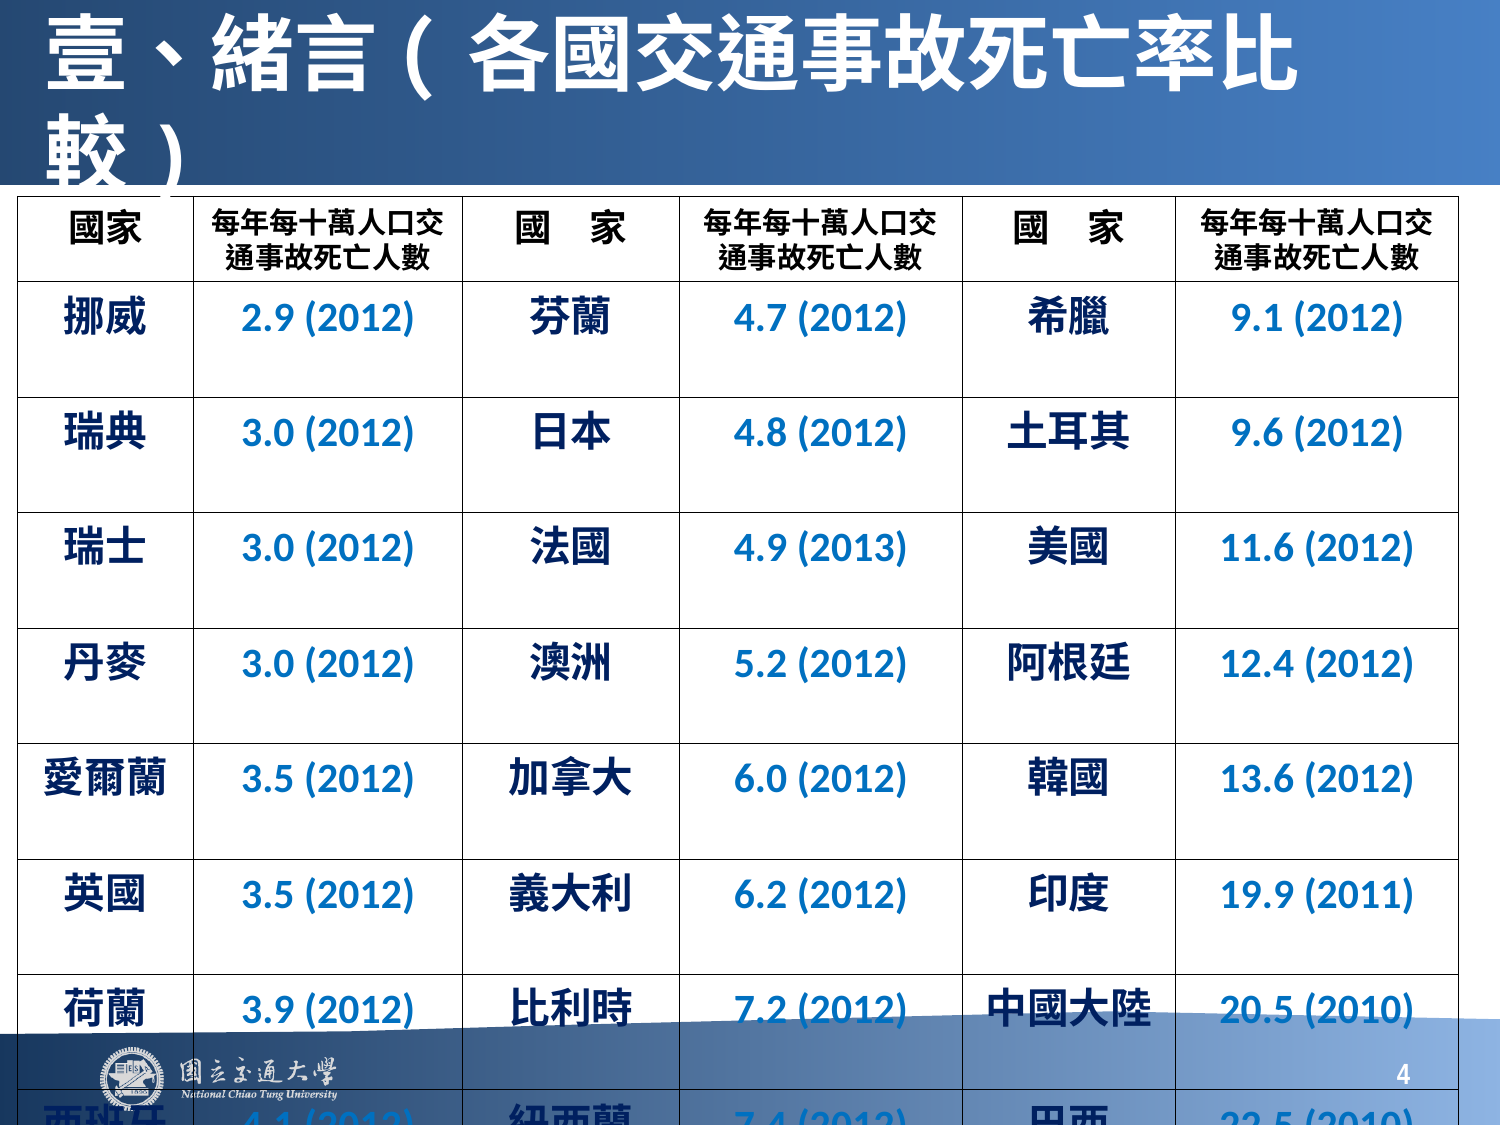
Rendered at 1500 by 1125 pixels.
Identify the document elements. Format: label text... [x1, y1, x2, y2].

table_cell 3.9 (2012) [194, 975, 462, 1089]
table_header 國家 [18, 197, 193, 281]
table_cell 法國 [463, 513, 679, 628]
table_cell 11.6 (2012) [1176, 513, 1458, 628]
table_cell 9.6 (2012) [1176, 398, 1458, 512]
table_header 每年每十萬人口交通事故死亡人數 [680, 197, 962, 281]
table_header 每年每十萬人口交通事故死亡人數 [194, 197, 462, 281]
table_cell 加拿大 [463, 744, 679, 859]
table_cell 22.5 (2010) [1176, 1090, 1458, 1125]
table_cell 3.0 (2012) [194, 629, 462, 743]
table_cell 19.9 (2011) [1176, 860, 1458, 974]
table_cell 9.1 (2012) [1176, 282, 1458, 397]
table_cell 瑞士 [18, 513, 193, 628]
title 壹、緒言(各國交通事故死亡率比較) [29, 30, 1426, 171]
table_cell 土耳其 [963, 398, 1175, 512]
table_cell 荷蘭 [18, 975, 193, 1089]
table_cell 4.1 (2012) [194, 1090, 462, 1125]
table_cell 12.4 (2012) [1176, 629, 1458, 743]
table_cell 愛爾蘭 [18, 744, 193, 859]
table_cell 西班牙 [138, 1110, 152, 1120]
table_cell 中國大陸 [963, 975, 1175, 1089]
table_header 每年每十萬人口交通事故死亡人數 [1176, 197, 1458, 281]
table_cell 巴西 [963, 1090, 1175, 1125]
table_cell 阿根廷 [963, 629, 1175, 743]
table_header 國 家 [963, 197, 1175, 281]
table_cell 瑞典 [18, 398, 193, 512]
table_cell 英國 [18, 860, 193, 974]
table_cell 紐西蘭 [463, 1090, 679, 1125]
table_cell 芬蘭 [463, 282, 679, 397]
text_box <number> [1074, 1042, 1426, 1103]
table_cell 3.0 (2012) [194, 513, 462, 628]
table_cell 巴西 [1037, 1111, 1045, 1120]
table_cell 2.9 (2012) [194, 282, 462, 397]
table_cell 韓國 [963, 744, 1175, 859]
table_cell 7.4 (2012) [680, 1090, 962, 1125]
table_cell 巴西 [1050, 1111, 1058, 1120]
table_cell 4.7 (2012) [680, 282, 962, 397]
table_cell 西班牙 [18, 1090, 193, 1125]
table_cell 4.9 (2013) [680, 513, 962, 628]
table_cell 7.2 (2012) [680, 975, 962, 1089]
table_cell 6.2 (2012) [680, 860, 962, 974]
table_cell 澳洲 [463, 629, 679, 743]
table_cell 3.5 (2012) [194, 860, 462, 974]
table_cell 美國 [963, 513, 1175, 628]
table_cell 日本 [463, 398, 679, 512]
table_cell 5.2 (2012) [680, 629, 962, 743]
table_cell 義大利 [463, 860, 679, 974]
table_cell 希臘 [963, 282, 1175, 397]
table_cell 13.6 (2012) [1176, 744, 1458, 859]
table_cell 挪威 [18, 282, 193, 397]
table_cell 20.5 (2010) [1176, 975, 1458, 1089]
table_cell 印度 [963, 860, 1175, 974]
table_header 國 家 [463, 197, 679, 281]
table_cell 比利時 [463, 975, 679, 1089]
table_cell 6.0 (2012) [680, 744, 962, 859]
table_cell 丹麥 [18, 629, 193, 743]
table_cell 3.0 (2012) [194, 398, 462, 512]
table_cell 3.5 (2012) [194, 744, 462, 859]
table_cell 4.8 (2012) [680, 398, 962, 512]
